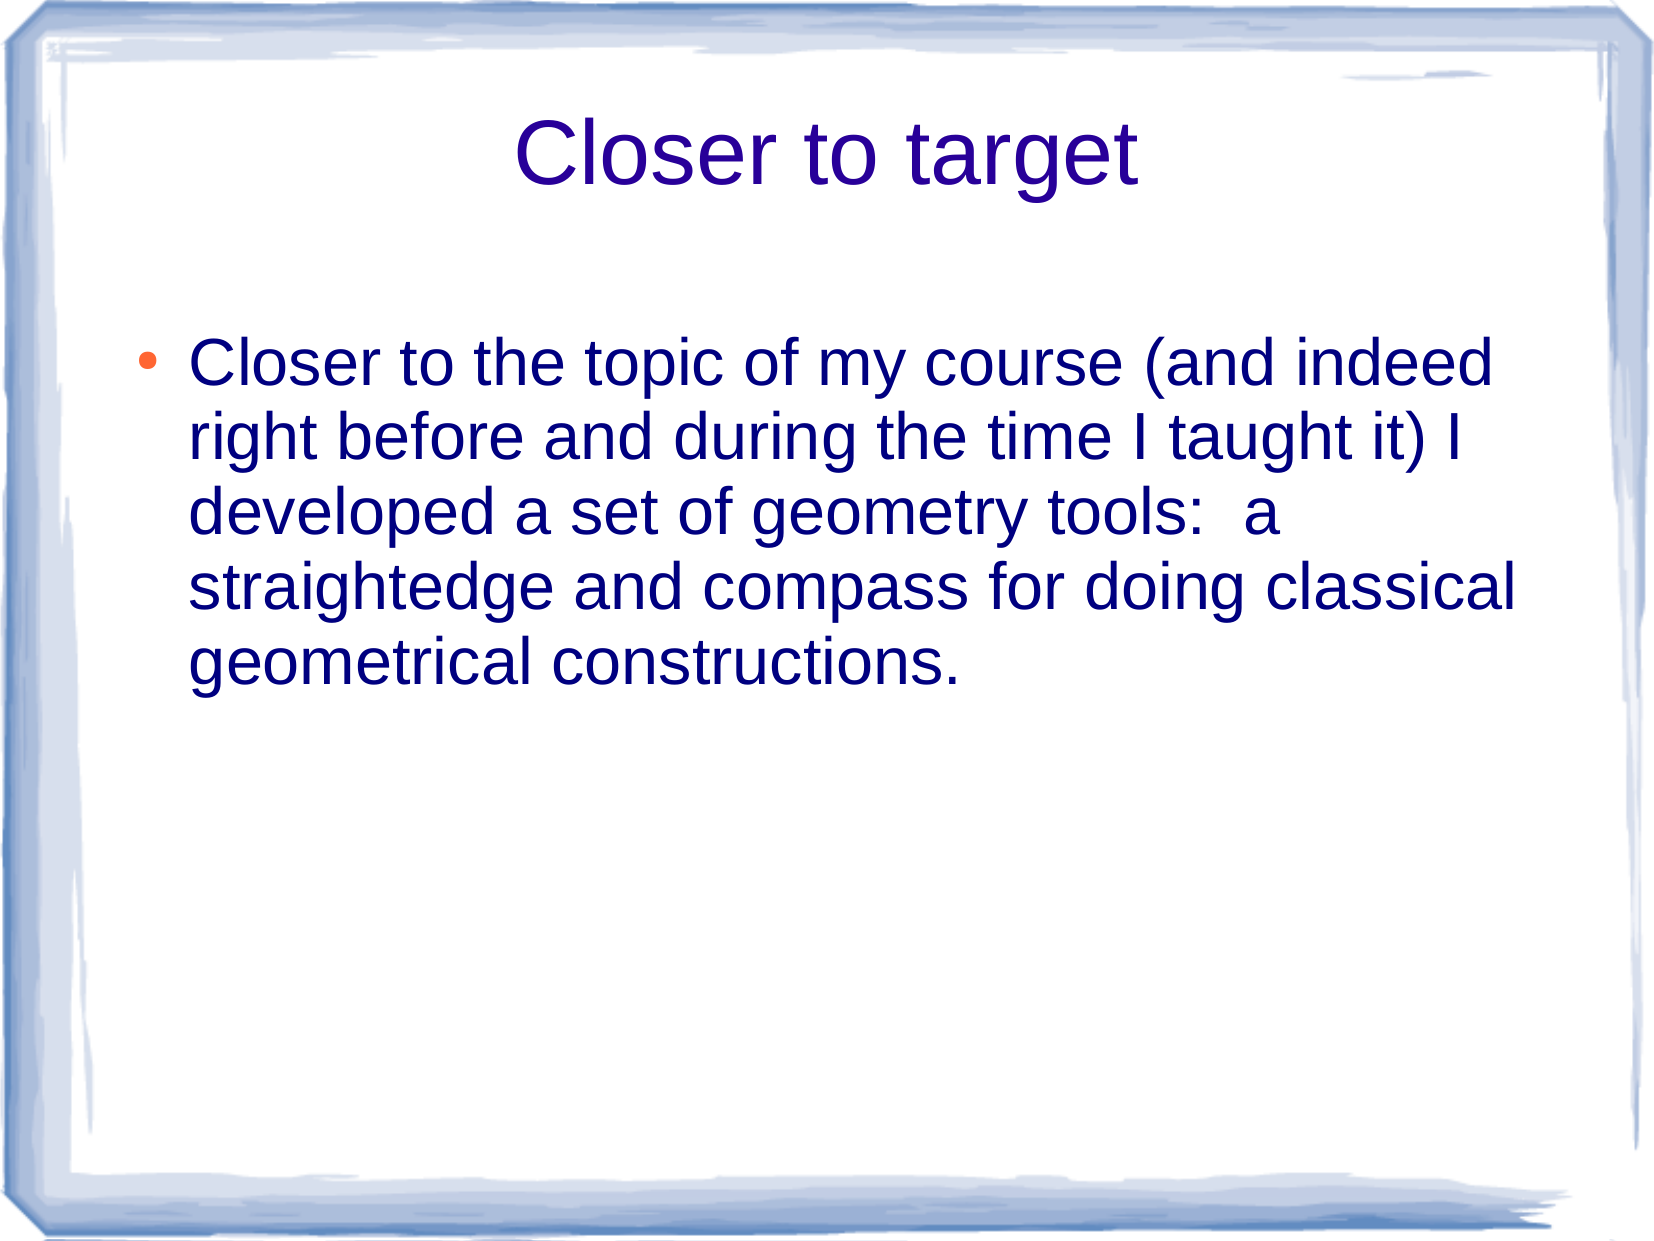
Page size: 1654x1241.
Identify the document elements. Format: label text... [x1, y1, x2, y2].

list Closer to the topic of my course (and indeed right before and during the time I taught it) I developed a set of geometry tools: a straightedge and compass for doing classical geometrical constructions. [118, 324, 1571, 1004]
picture [0, 0, 1654, 1241]
title Closer to target [82, 49, 1571, 257]
